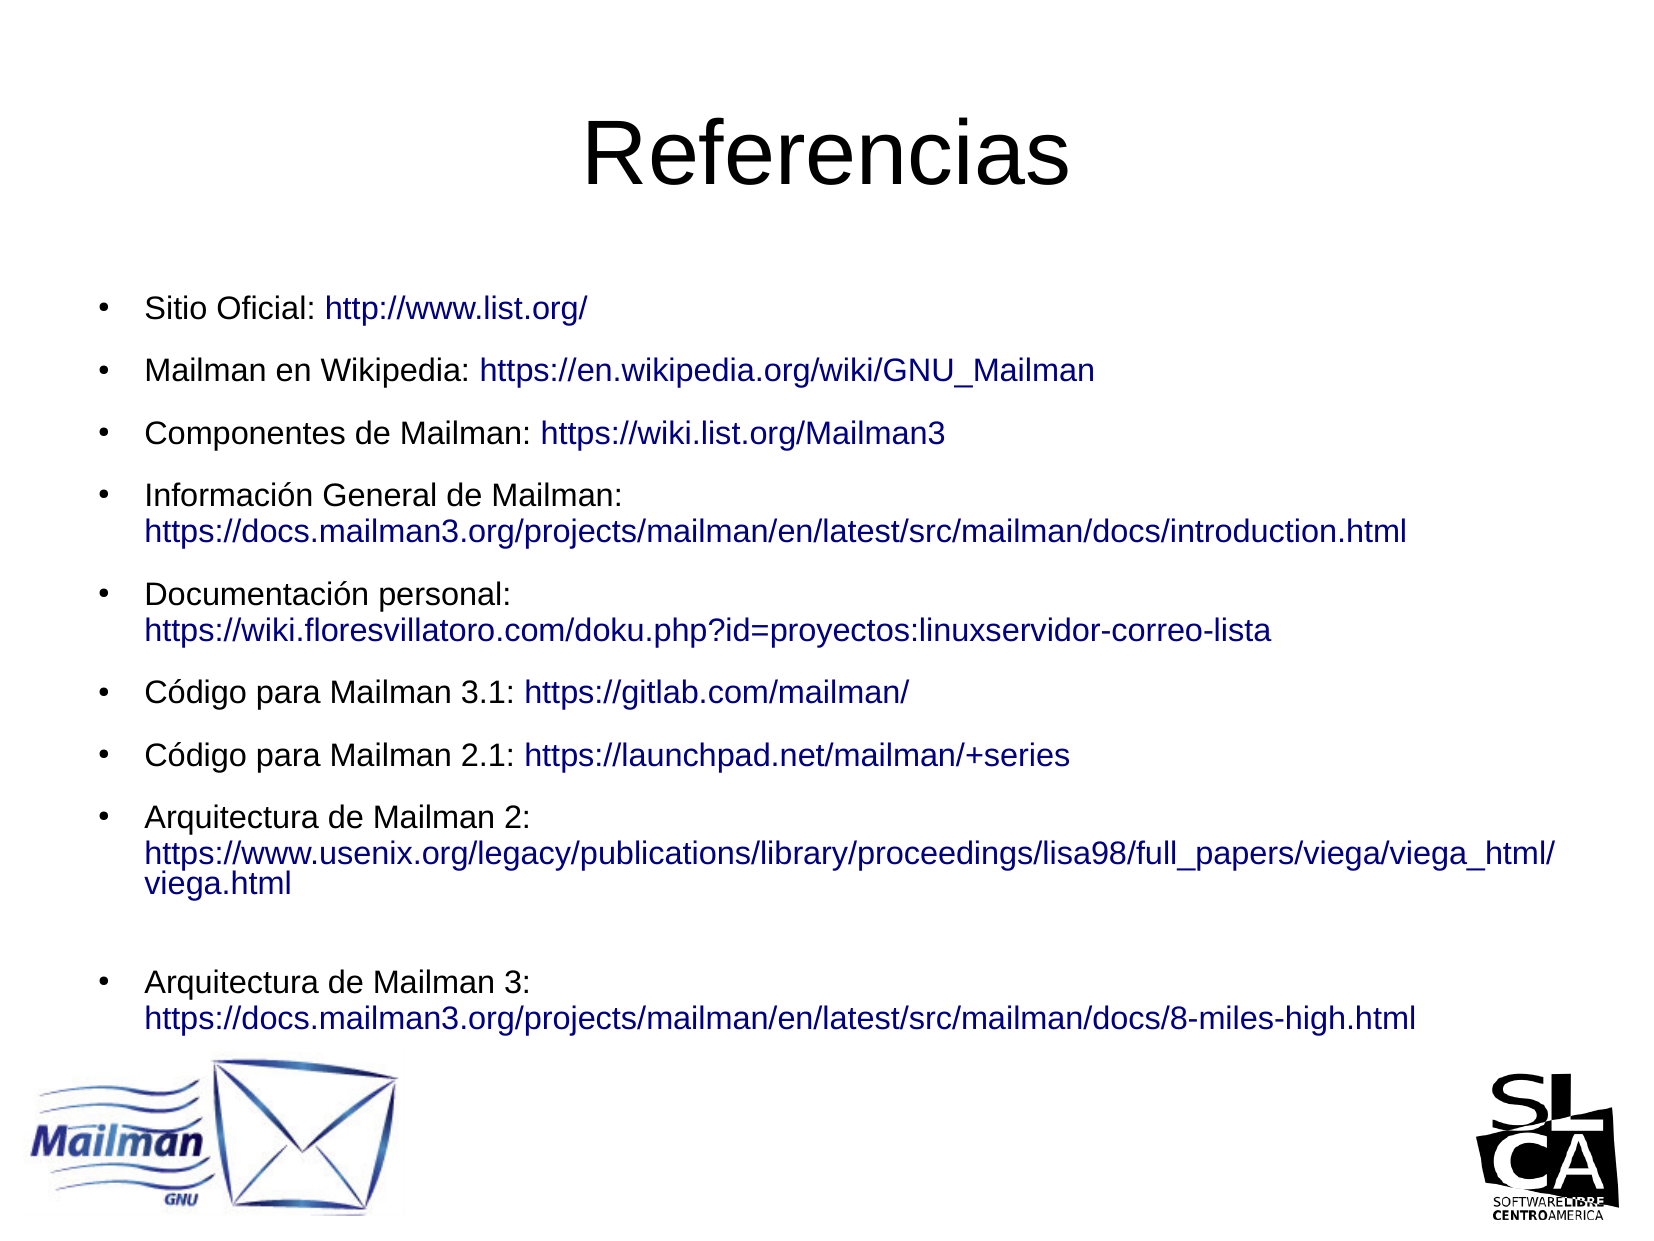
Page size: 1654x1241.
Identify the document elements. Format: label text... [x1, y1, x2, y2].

picture [1476, 1062, 1619, 1220]
picture [23, 1051, 405, 1216]
list Sitio Oficial: http://www.list.org/ Mailman en Wikipedia: https://en.wikipedia.org/wiki/GNU_Mailman Componentes de Mailman: https://wiki.list.org/Mailman3 Información General de Mailman:https://docs.mailman3.org/projects/mailman/en/latest/src/mailman/docs/introduction.html Documentación personal:https://wiki.floresvillatoro.com/doku.php?id=proyectos:linuxservidor-correo-lista Código para Mailman 3.1: https://gitlab.com/mailman/ Código para Mailman 2.1: https://launchpad.net/mailman/+series Arquitectura de Mailman 2: https://www.usenix.org/legacy/publications/library/proceedings/lisa98/full_papers/viega/viega_html/viega.html Arquitectura de Mailman 3: https://docs.mailman3.org/projects/mailman/en/latest/src/mailman/docs/8-miles-high.html [82, 290, 1571, 1010]
title Referencias [82, 49, 1571, 257]
